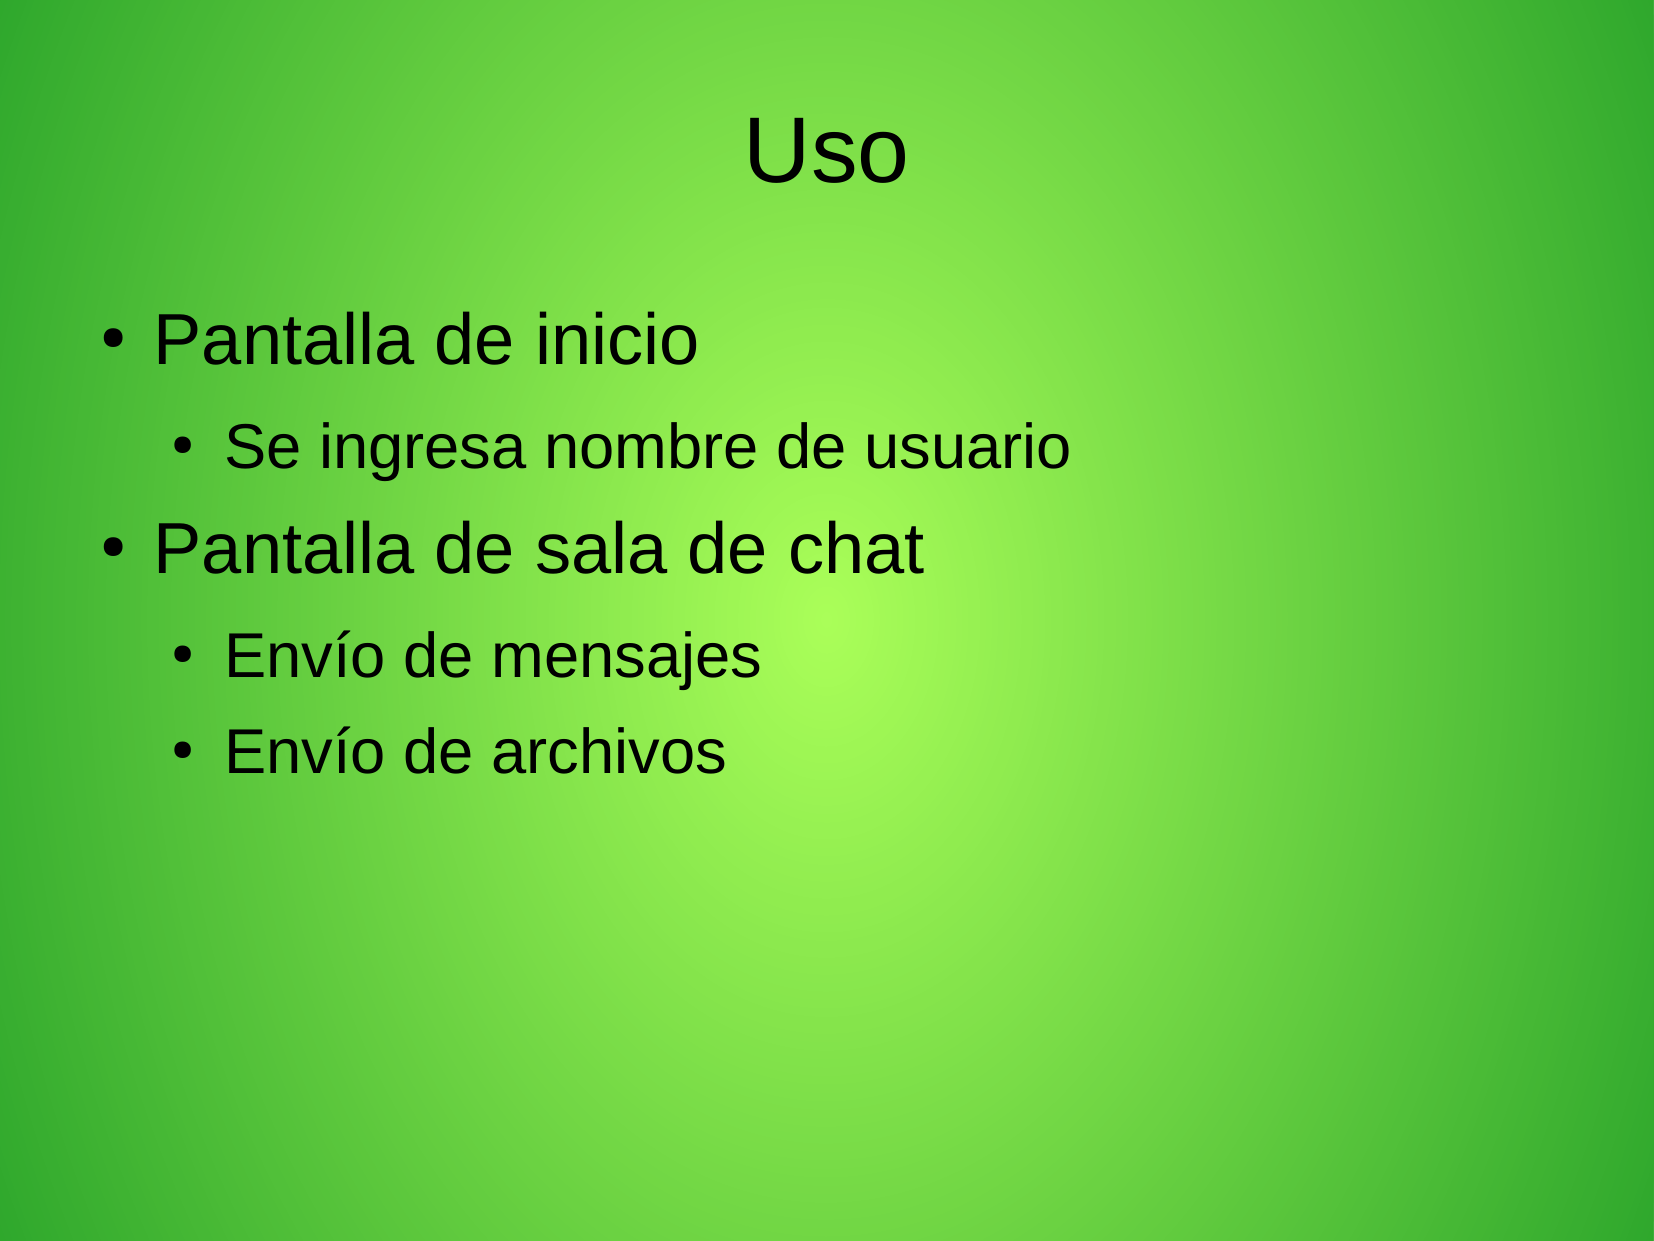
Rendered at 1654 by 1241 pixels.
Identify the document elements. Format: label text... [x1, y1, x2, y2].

list Pantalla de inicio Se ingresa nombre de usuario Pantalla de sala de chat Envío de mensajes Envío de archivos [82, 299, 1571, 1019]
title Uso [82, 47, 1571, 252]
